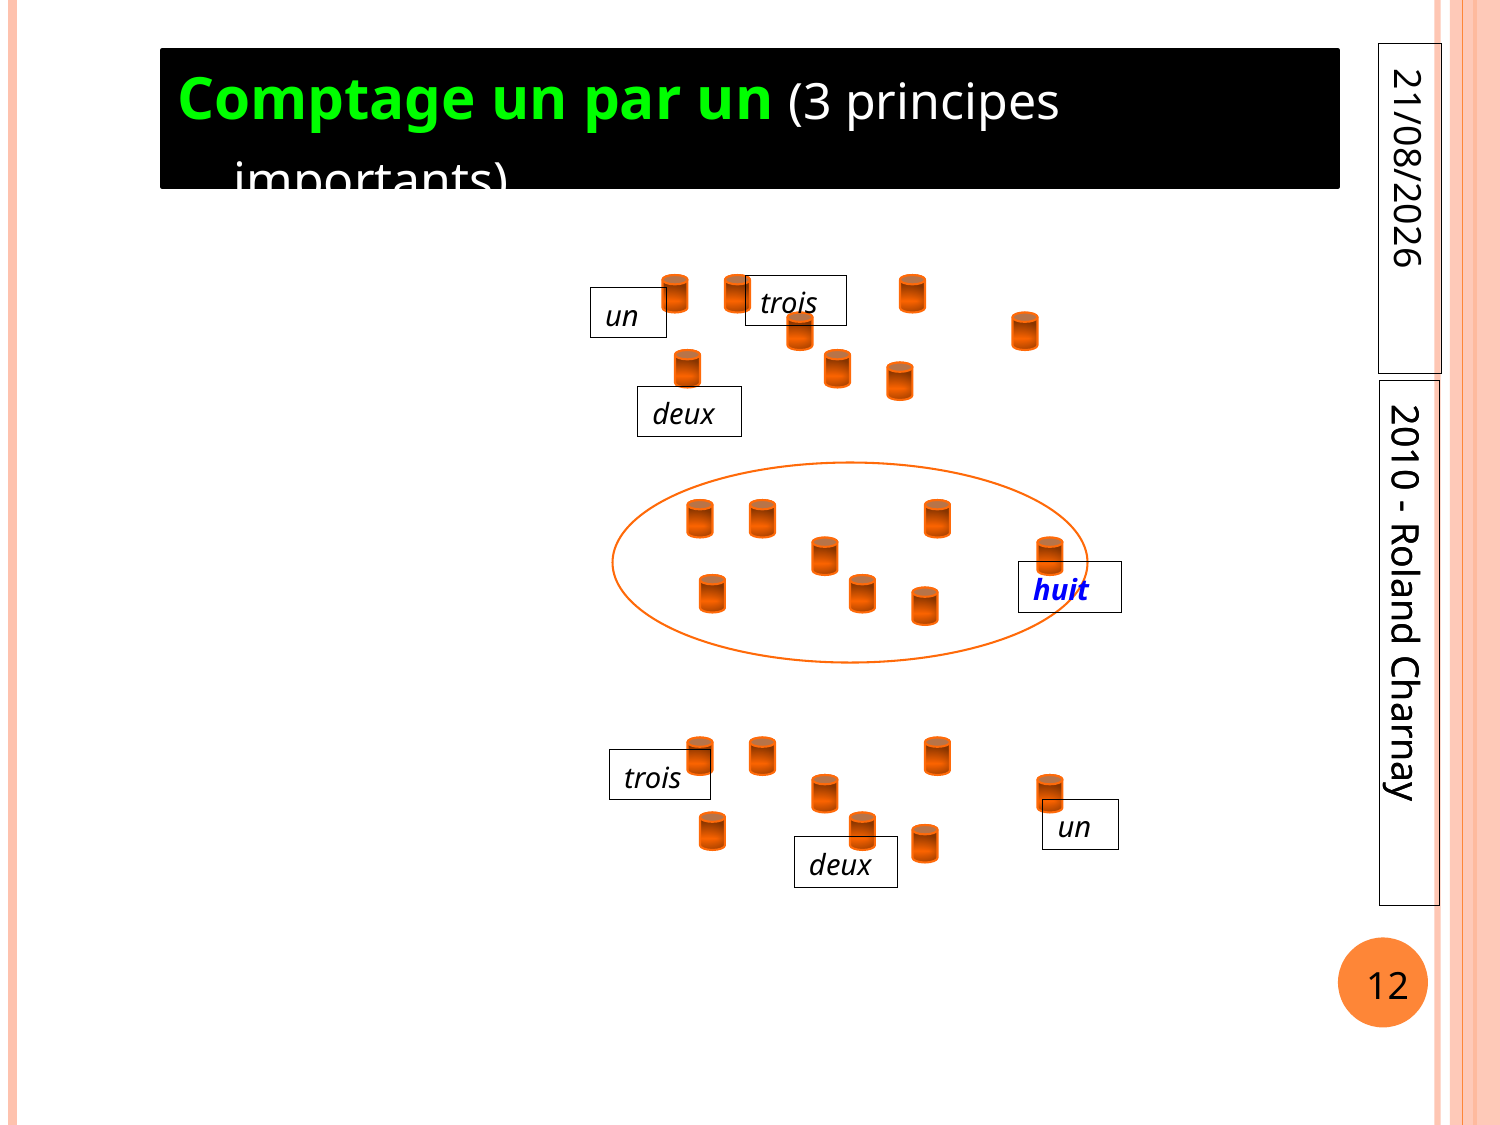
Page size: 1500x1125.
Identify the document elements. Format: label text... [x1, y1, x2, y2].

text_box Comptage un par un (3 principes importants) [162, 49, 1338, 188]
text_box un [590, 287, 667, 338]
text_box [612, 462, 1088, 663]
text_box deux [637, 386, 742, 437]
text_box <numéro> [1351, 952, 1452, 1038]
text_box [825, 357, 850, 388]
text_box [887, 368, 913, 400]
text_box [687, 744, 713, 773]
text_box [662, 281, 688, 313]
text_box [725, 282, 745, 313]
text_box [675, 357, 700, 386]
footer 2010 - Roland Charnay [1379, 380, 1440, 906]
text_box [699, 818, 725, 850]
text_box trois [609, 749, 711, 800]
text_box [812, 781, 838, 813]
text_box [750, 744, 775, 775]
text_box [912, 831, 938, 863]
text_box huit [1018, 561, 1122, 613]
text_box [787, 326, 813, 351]
text_box [900, 282, 925, 313]
text_box [1037, 781, 1063, 812]
text_box deux [794, 836, 898, 888]
text_box [849, 818, 875, 836]
text_box [1012, 319, 1038, 351]
text_box un [1042, 799, 1119, 850]
text_box [924, 743, 950, 775]
text_box trois [745, 275, 847, 326]
